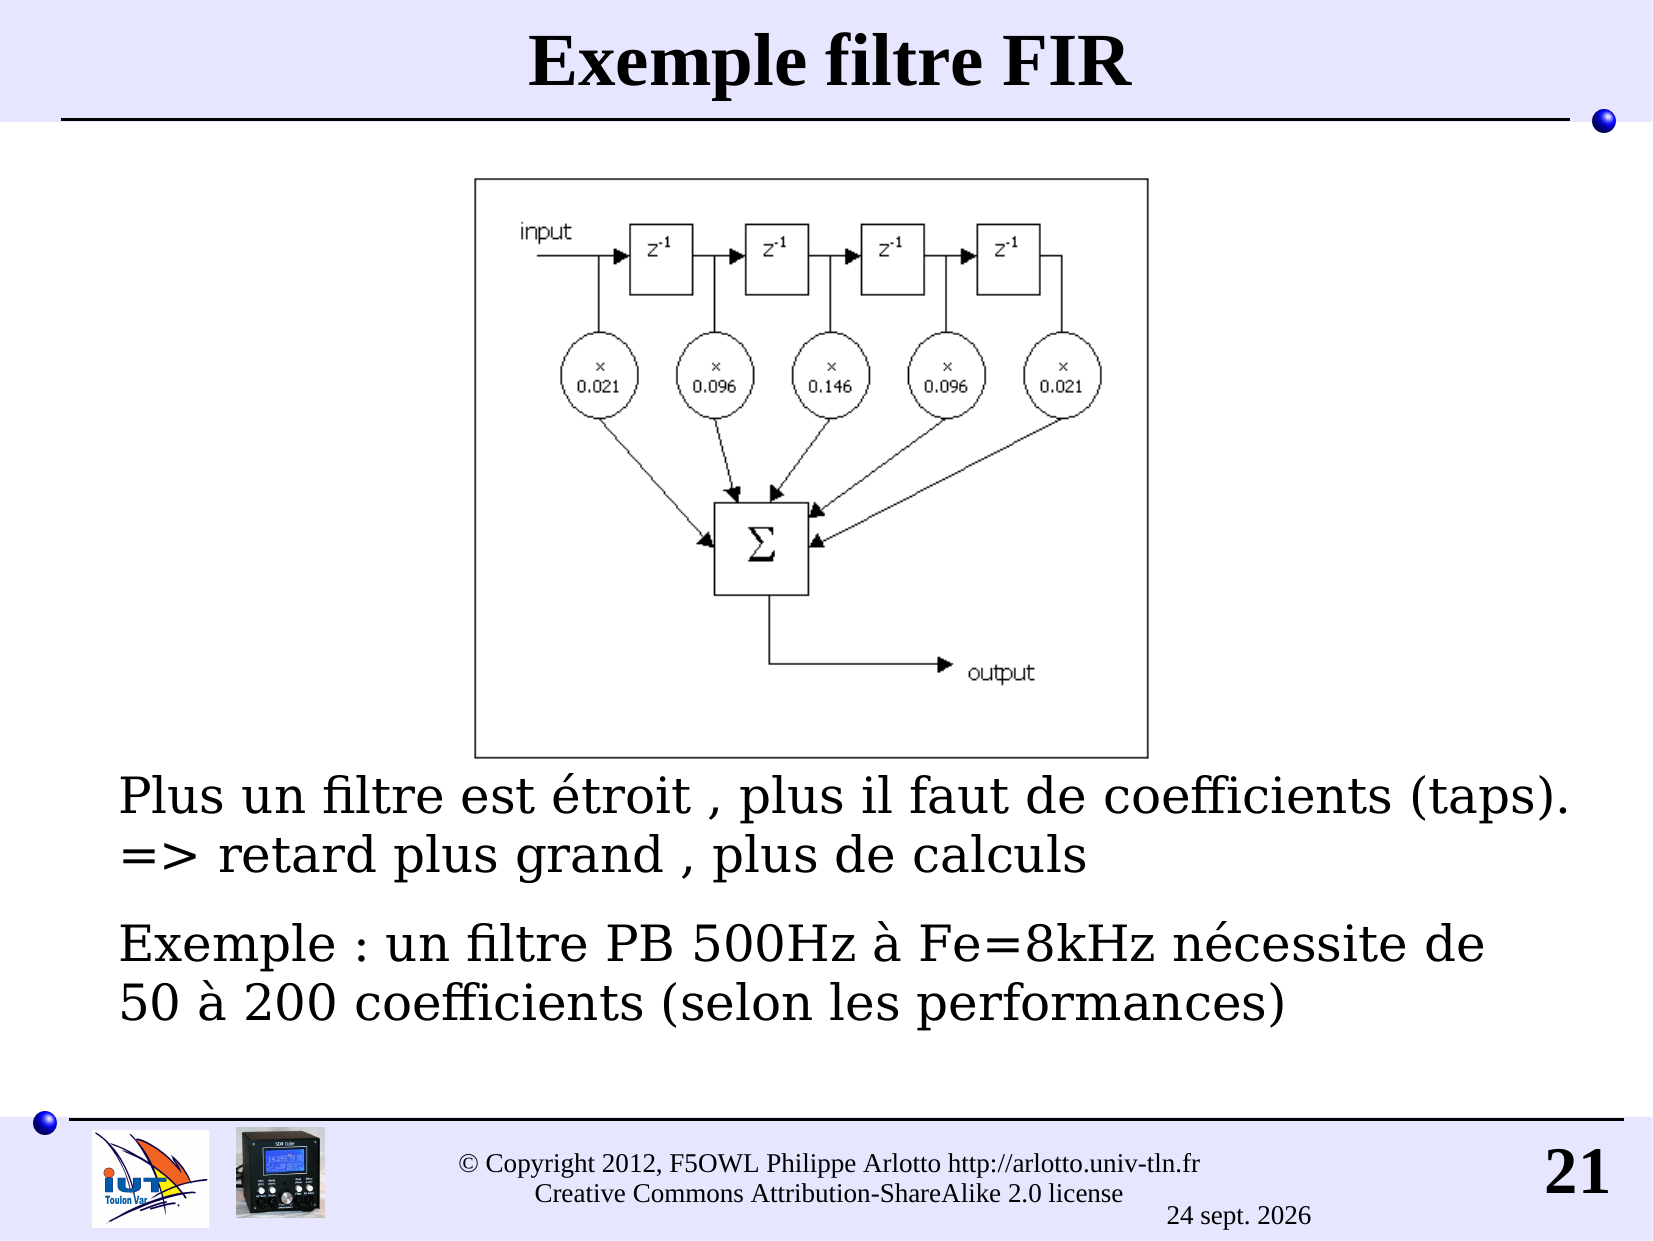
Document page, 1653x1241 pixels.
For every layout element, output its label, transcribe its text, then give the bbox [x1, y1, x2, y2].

text_box Plus un filtre est étroit , plus il faut de coefficients (taps). => retard plus grand , plus de calculs [118, 767, 1576, 884]
picture [470, 177, 1152, 762]
picture [236, 1127, 325, 1218]
title Exemple filtre FIR [95, 11, 1585, 110]
text_box Exemple : un filtre PB 500Hz à Fe=8kHz nécessite de 50 à 200 coefficients (selon les performances) [118, 915, 1488, 1032]
